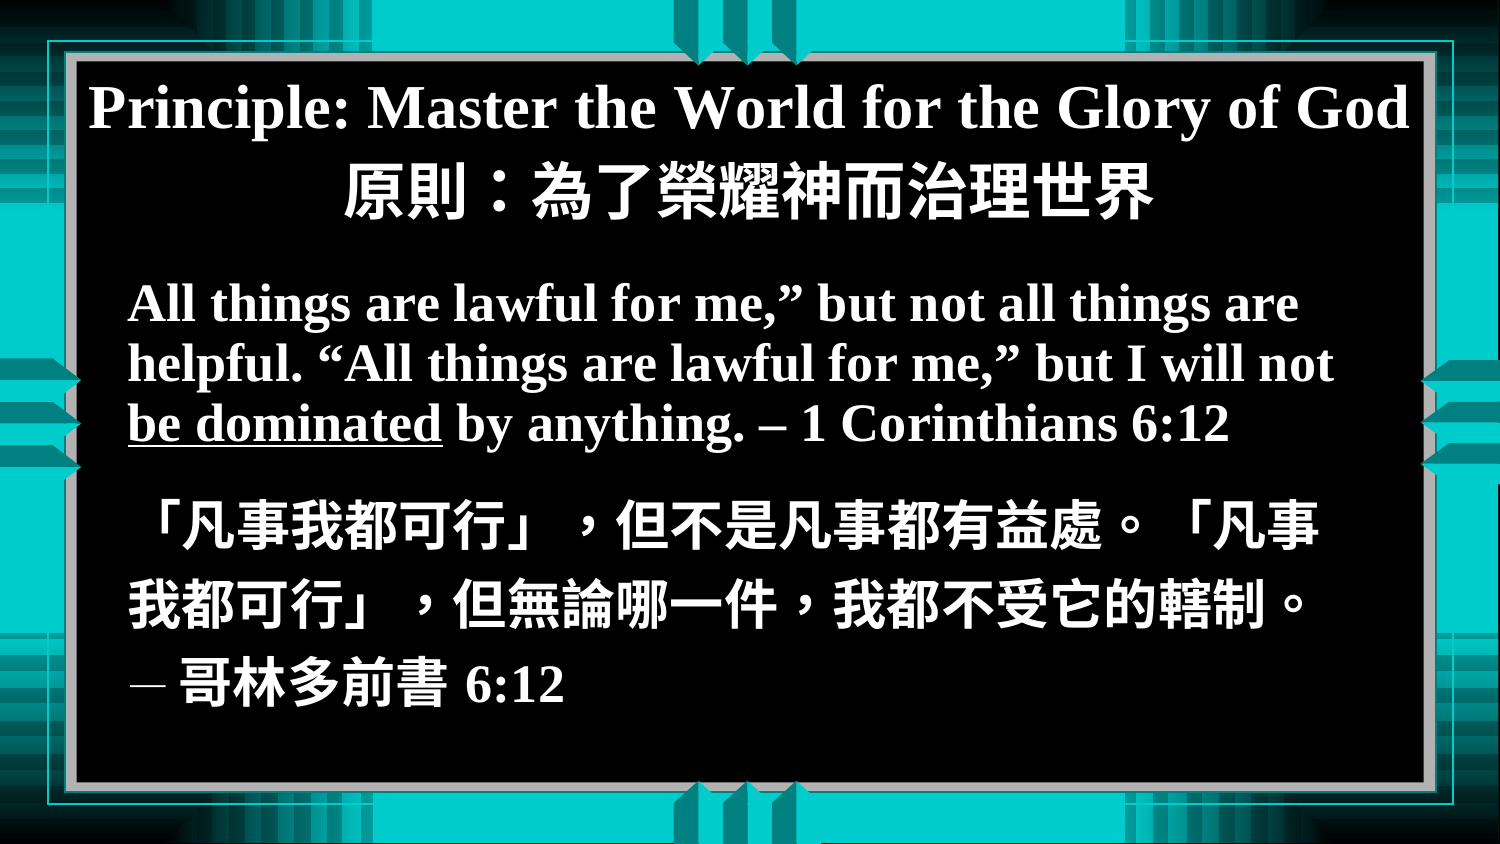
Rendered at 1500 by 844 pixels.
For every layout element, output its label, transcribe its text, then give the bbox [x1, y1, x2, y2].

title Principle: Master the World for the Glory of God 原則：為了榮耀神而治理世界 [37, 70, 1463, 234]
text_box All things are lawful for me,” but not all things are helpful. “All things are lawful for me,” but I will not be dominated by anything. – 1 Corinthians 6:12 「凡事我都可行」，但不是凡事都有益處。「凡事我都可行」，但無論哪一件，我都不受它的轄制。 — 哥林多前書6:12 [112, 265, 1388, 844]
